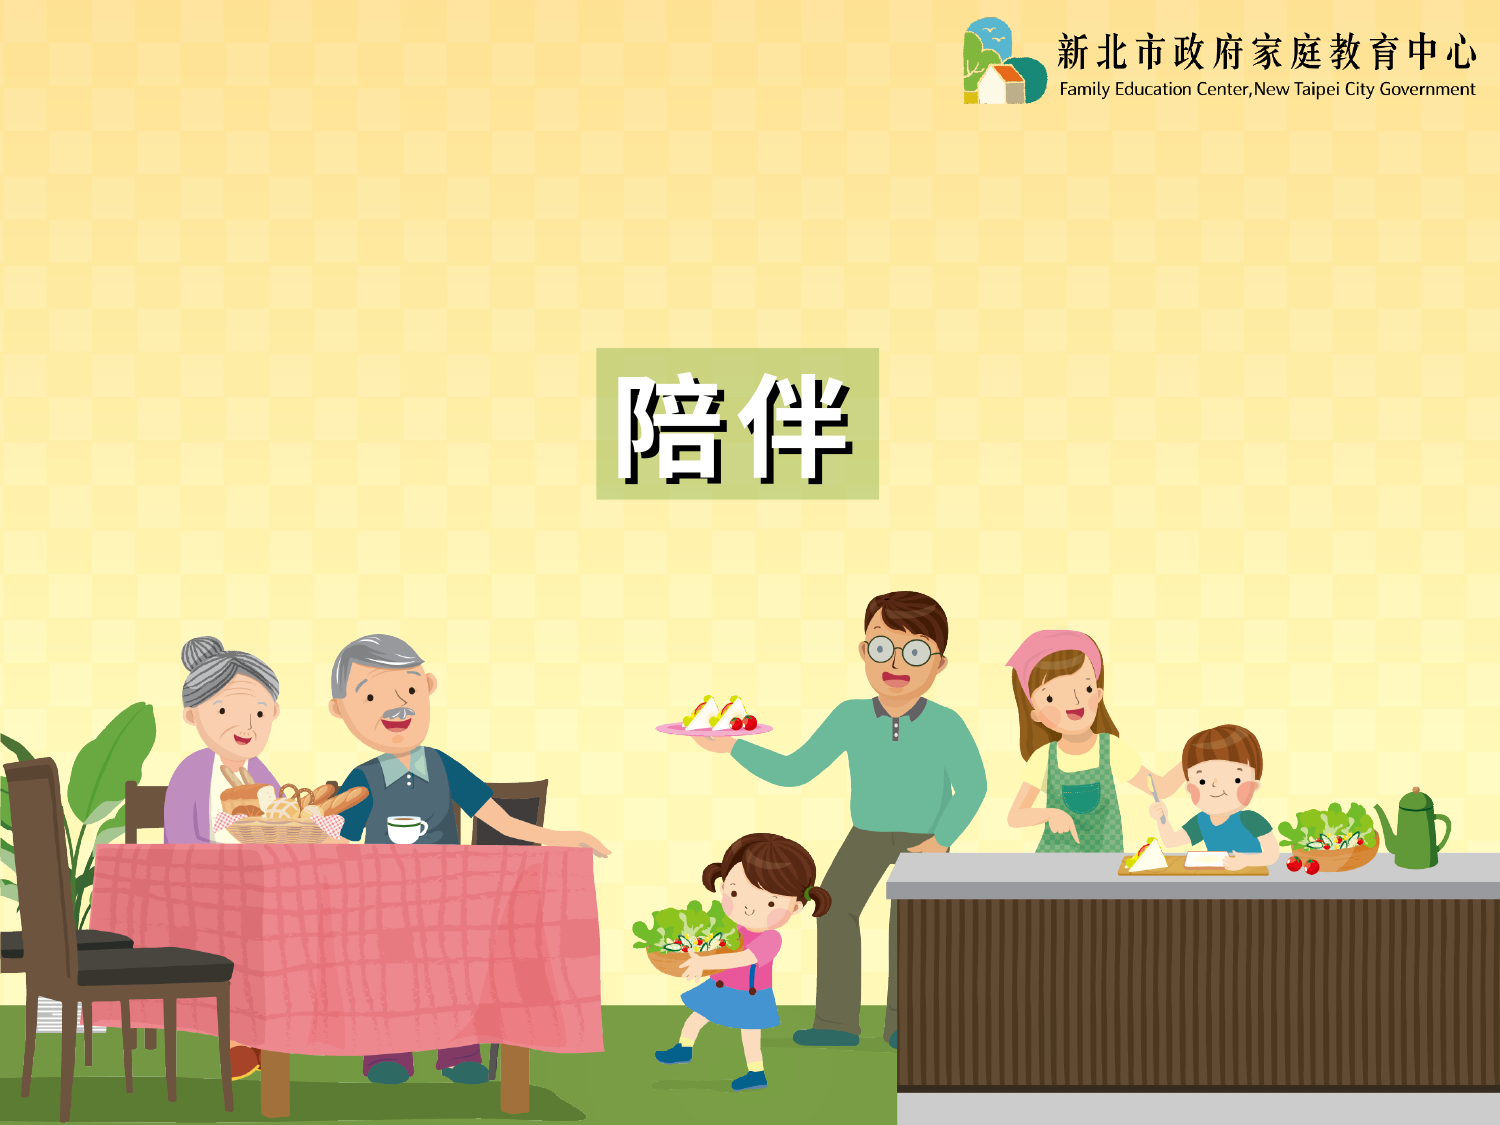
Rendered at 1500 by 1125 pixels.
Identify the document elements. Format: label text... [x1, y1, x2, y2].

text_box 陪伴 [596, 348, 880, 500]
picture [0, 550, 1500, 1125]
